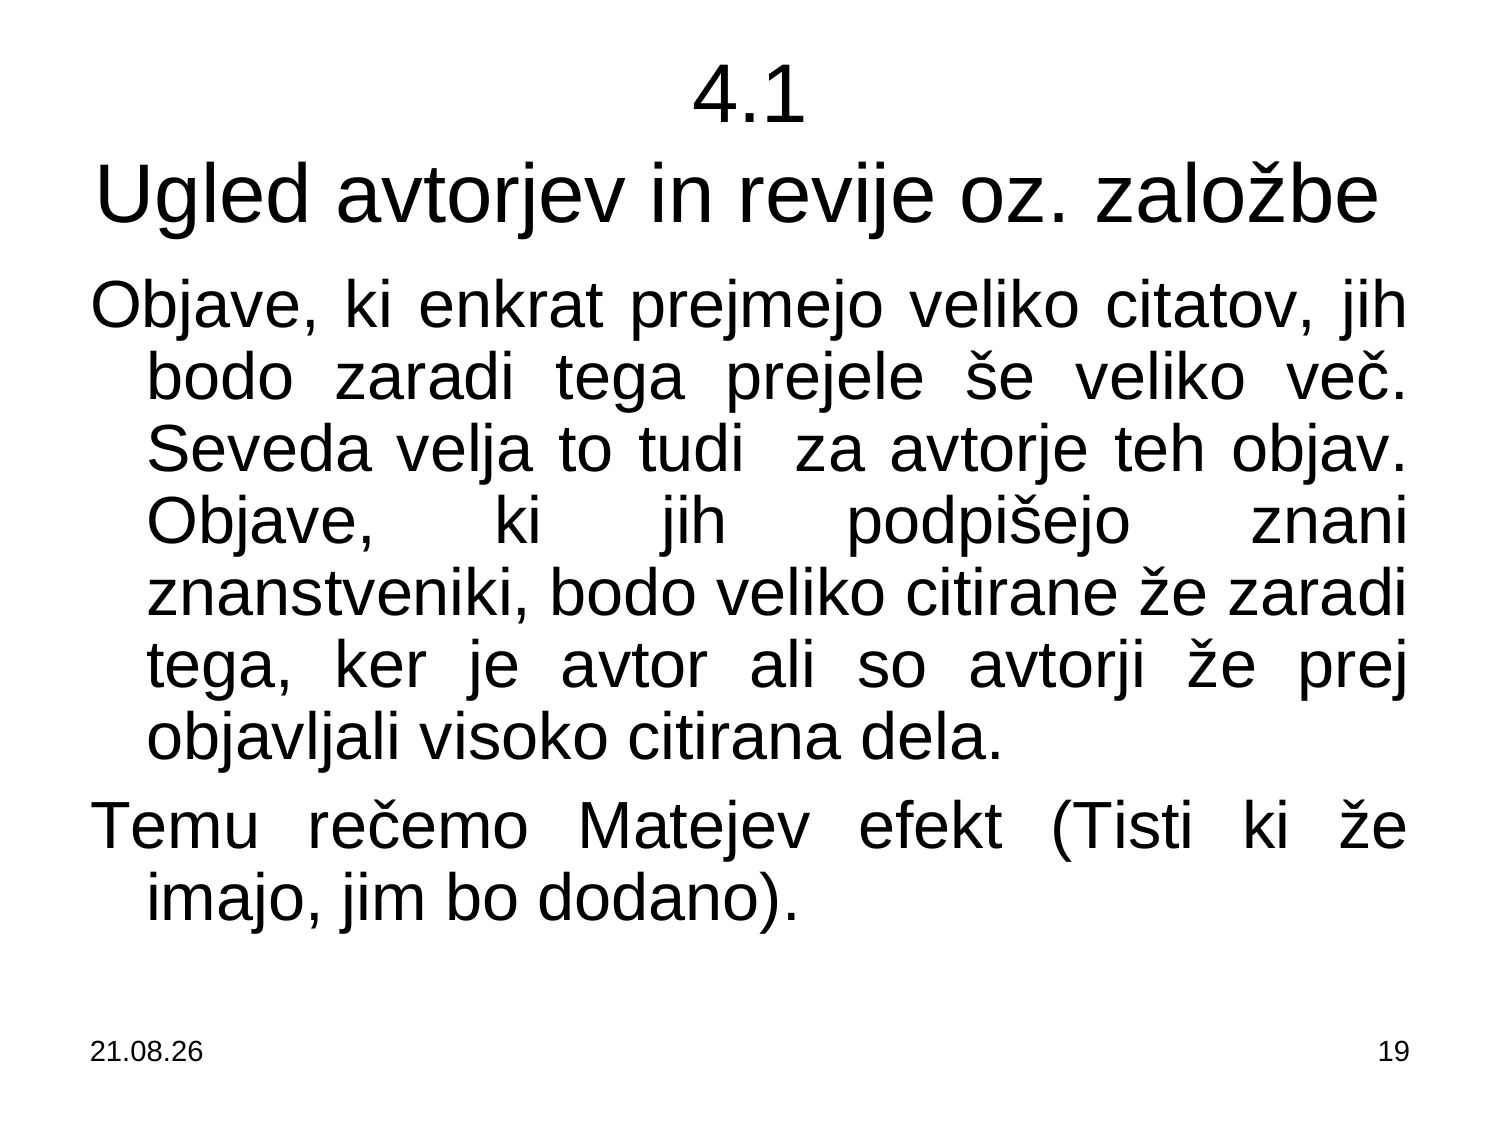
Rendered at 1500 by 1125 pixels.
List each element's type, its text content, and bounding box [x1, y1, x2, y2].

title 4.1 Ugled avtorjev in revije oz. založbe [75, 31, 1426, 247]
text_box <number> [1074, 1024, 1426, 1103]
text_box 05.11.14 [74, 1024, 426, 1103]
list Objave, ki enkrat prejmejo veliko citatov, jih bodo zaradi tega prejele še veliko več. Seveda velja to tudi za avtorje teh objav. Objave, ki jih podpišejo znani znanstveniki, bodo veliko citirane že zaradi tega, ker je avtor ali so avtorji že prej objavljali visoko citirana dela. Temu rečemo Matejev efekt (Tisti ki že imajo, jim bo dodano). [75, 262, 1426, 1006]
